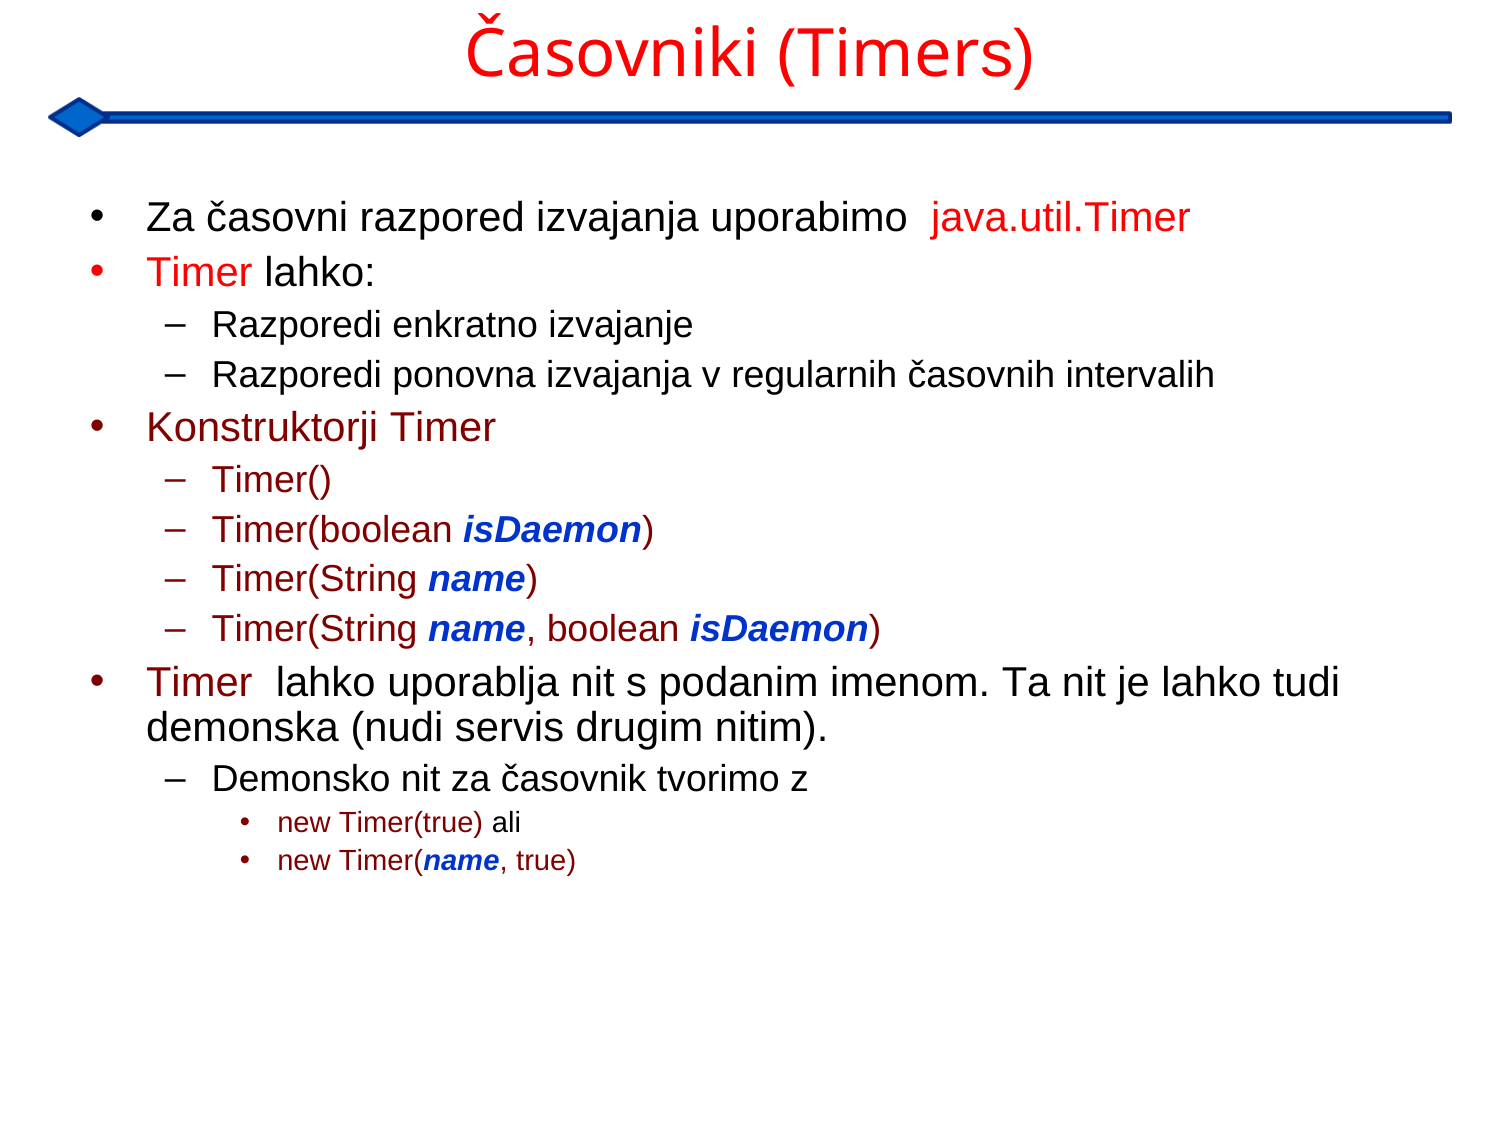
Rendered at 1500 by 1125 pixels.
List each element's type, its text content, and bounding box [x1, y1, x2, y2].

picture [48, 100, 1452, 137]
title Časovniki (Timers) [12, 0, 1488, 100]
text_box Za časovni razpored izvajanja uporabimo java.util.Timer Timer lahko: Razporedi enkratno izvajanje Razporedi ponovna izvajanja v regularnih časovnih intervalih Konstruktorji Timer Timer() Timer(boolean isDaemon) Timer(String name) Timer(String name, boolean isDaemon) Timer lahko uporablja nit s podanim imenom. Ta nit je lahko tudi demonska (nudi servis drugim nitim). Demonsko nit za časovnik tvorimo z new Timer(true) ali new Timer(name, true) [75, 187, 1500, 1088]
